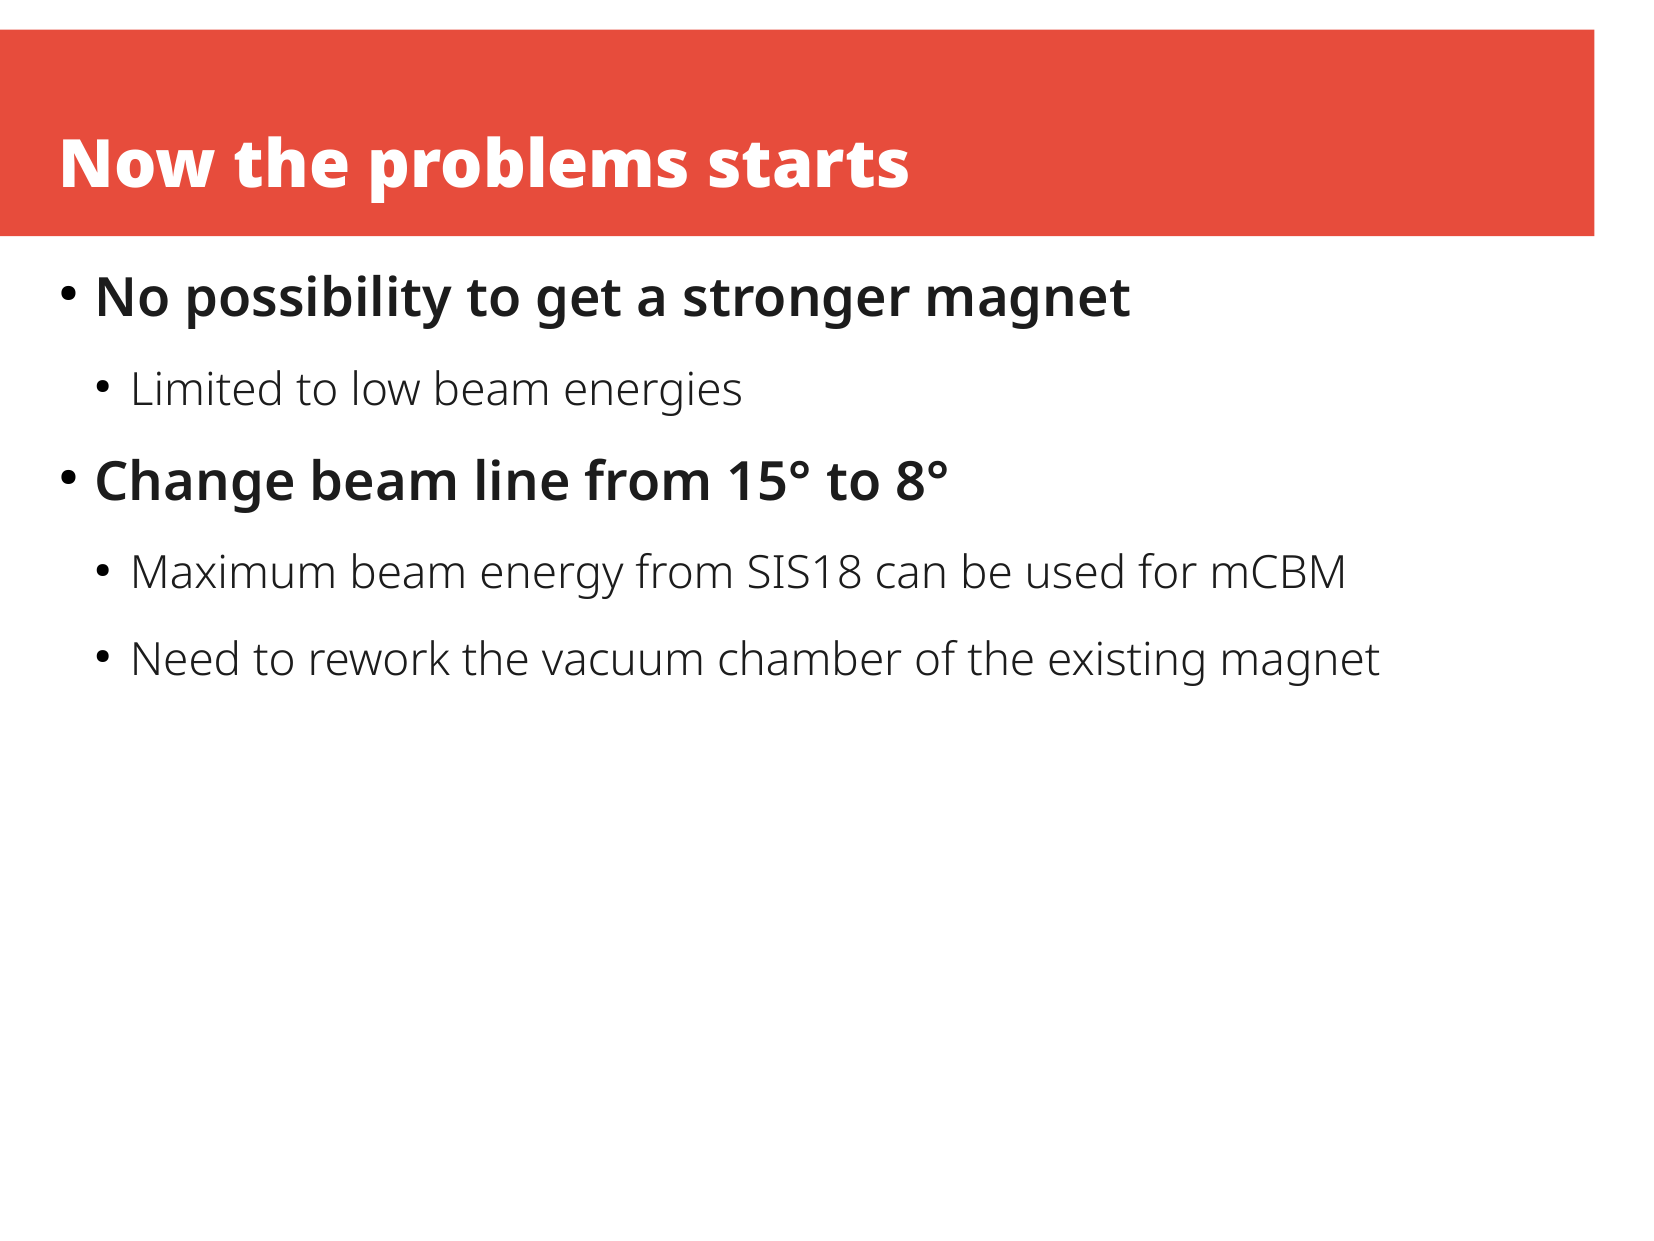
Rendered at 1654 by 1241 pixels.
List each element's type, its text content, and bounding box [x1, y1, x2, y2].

list No possibility to get a stronger magnet Limited to low beam energies Change beam line from 15° to 8° Maximum beam energy from SIS18 can be used for mCBM Need to rework the vacuum chamber of the existing magnet [59, 258, 1601, 1208]
title Now the problems starts [59, 59, 1595, 207]
